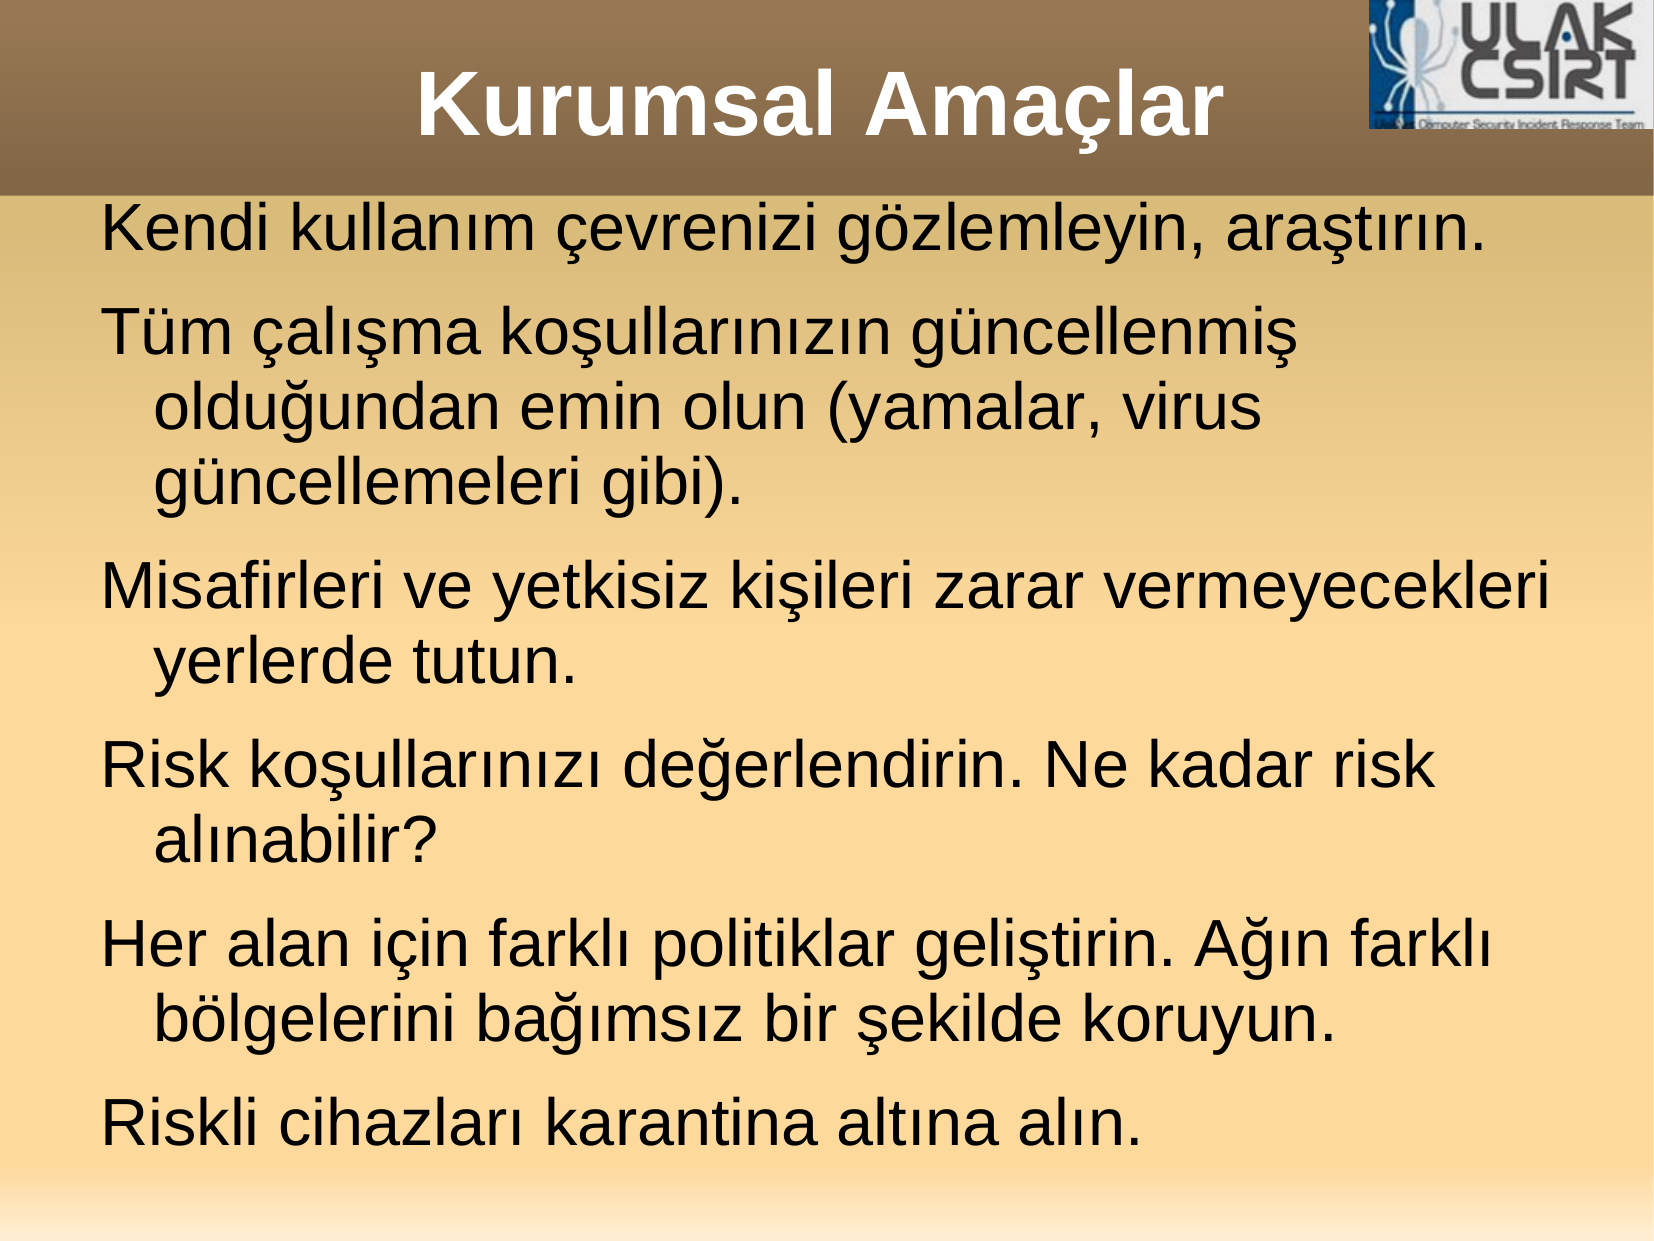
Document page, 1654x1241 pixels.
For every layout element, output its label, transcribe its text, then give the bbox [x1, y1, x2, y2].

list Kendi kullanım çevrenizi gözlemleyin, araştırın. Tüm çalışma koşullarınızın güncellenmiş olduğundan emin olun (yamalar, virus güncellemeleri gibi). Misafirleri ve yetkisiz kişileri zarar vermeyecekleri yerlerde tutun. Risk koşullarınızı değerlendirin. Ne kadar risk alınabilir? Her alan için farklı politiklar geliştirin. Ağın farklı bölgelerini bağımsız bir şekilde koruyun. Riskli cihazları karantina altına alın. [82, 189, 1571, 1241]
title Kurumsal Amaçlar [76, 7, 1565, 200]
picture [0, 0, 1654, 1241]
